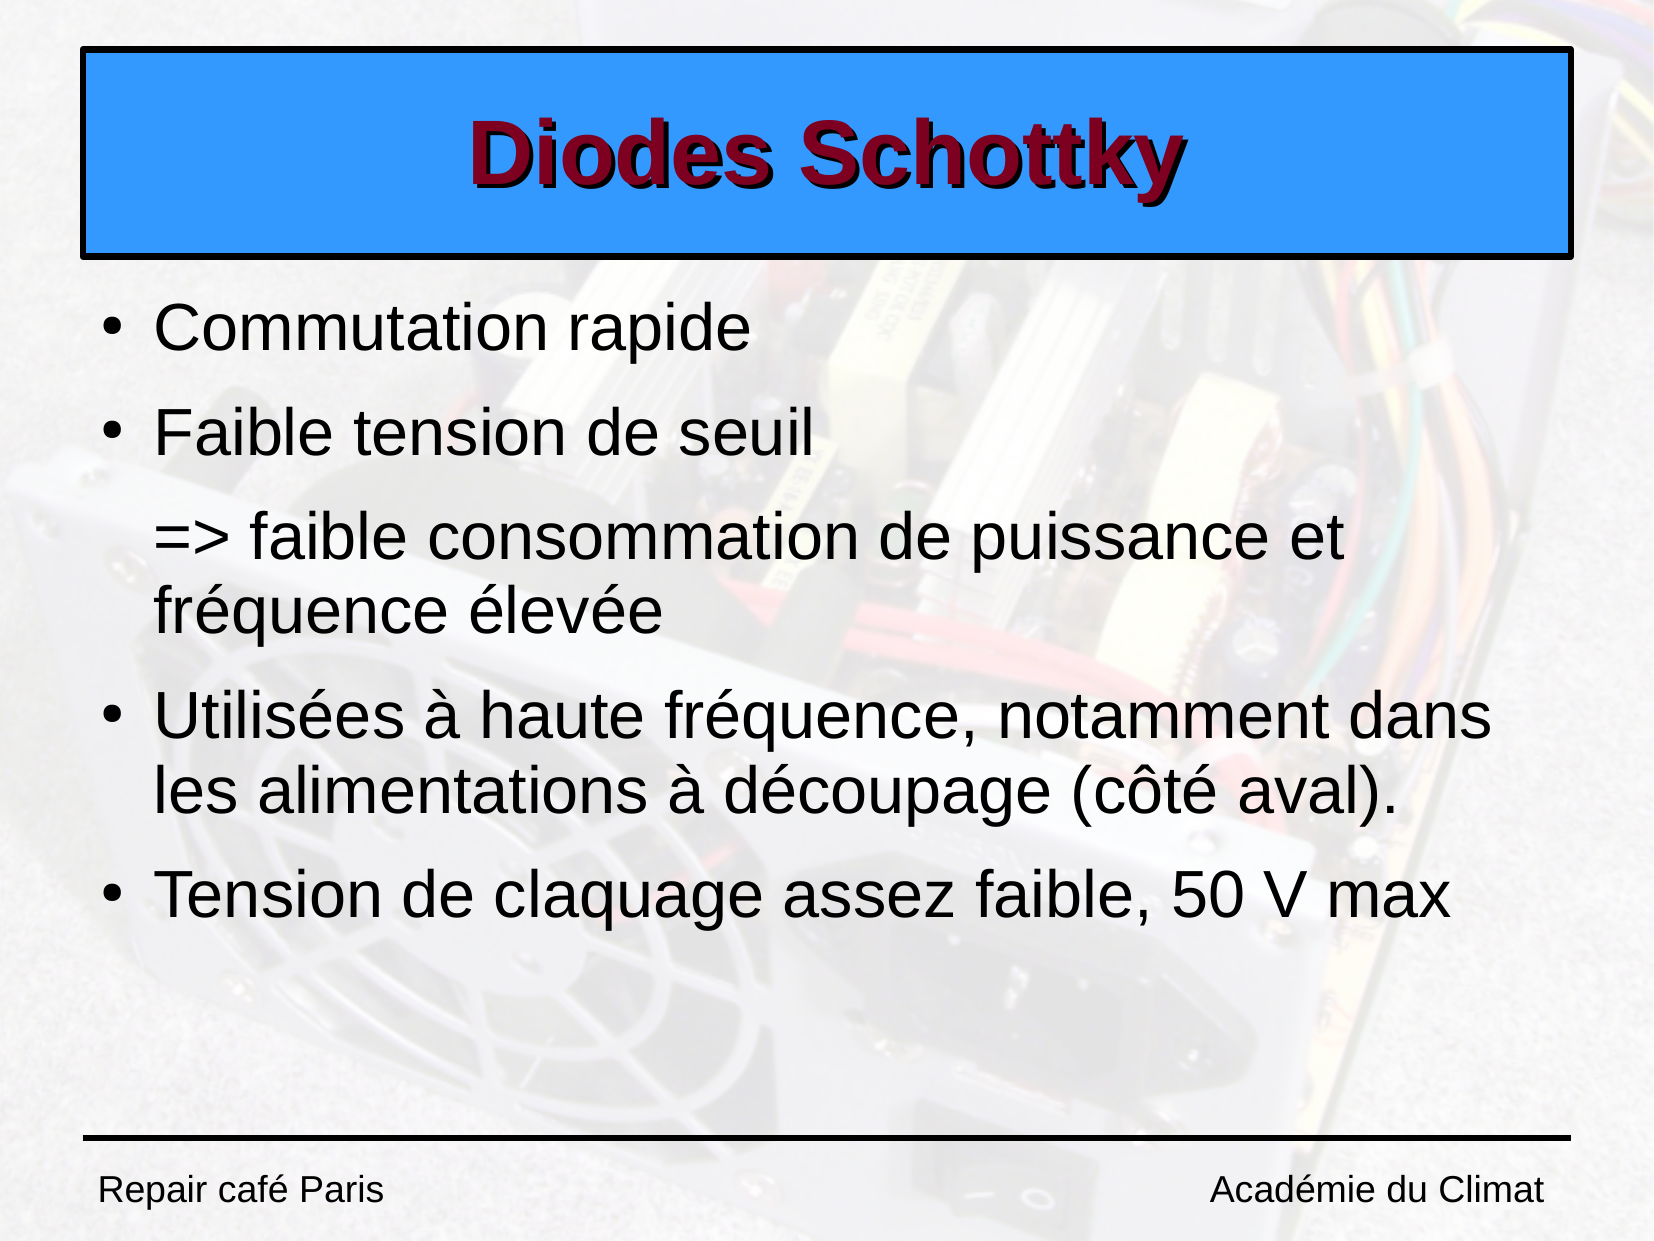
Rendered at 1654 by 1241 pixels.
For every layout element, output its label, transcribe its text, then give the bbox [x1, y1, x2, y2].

title Diodes Schottky [82, 49, 1571, 257]
picture [0, 0, 1654, 1241]
list Commutation rapide Faible tension de seuil => faible consommation de puissance et fréquence élevée Utilisées à haute fréquence, notamment dans les alimentations à découpage (côté aval). Tension de claquage assez faible, 50 V max [82, 290, 1571, 1010]
text_box Repair café Paris Académie du Climat [82, 1161, 1571, 1219]
